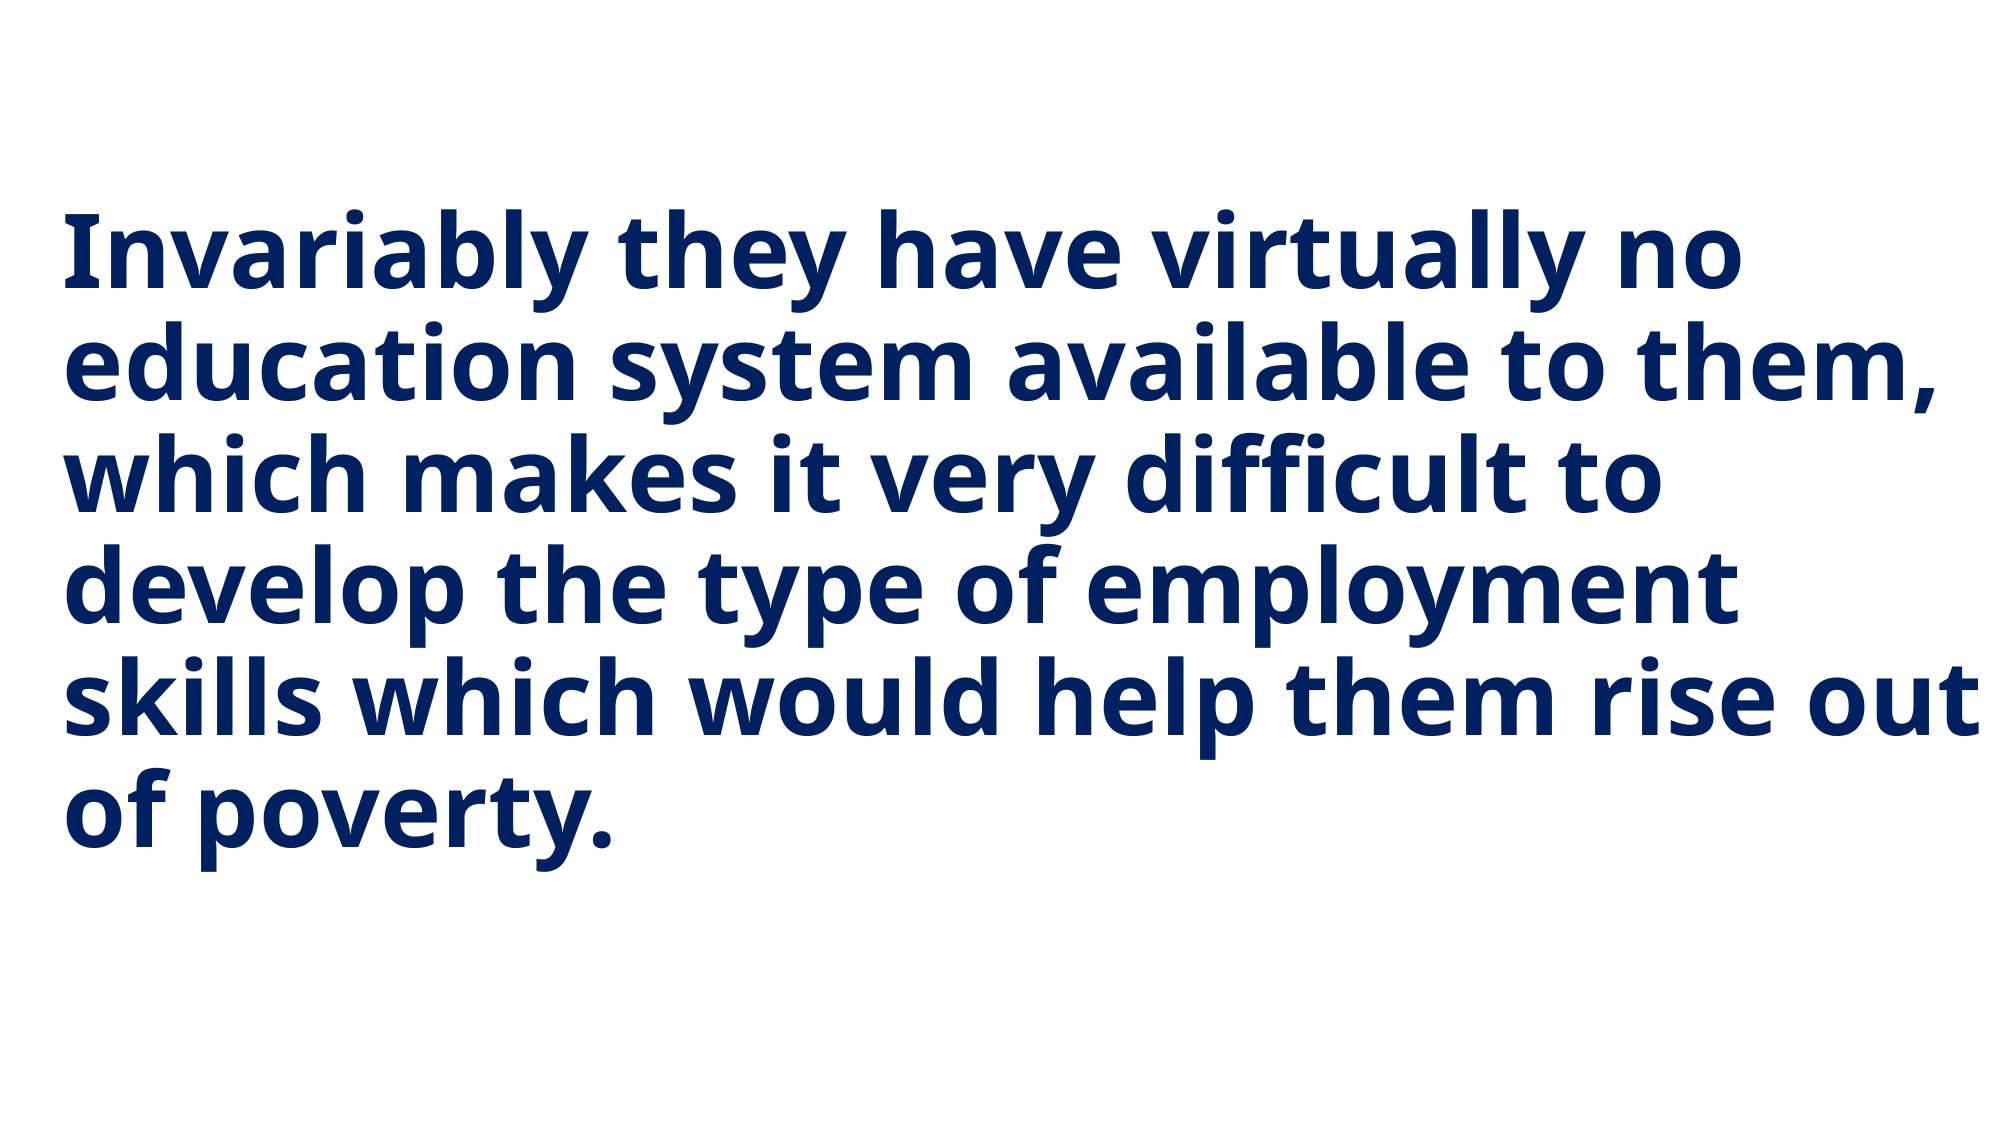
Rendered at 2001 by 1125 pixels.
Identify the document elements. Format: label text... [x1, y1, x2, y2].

title Invariably they have virtually no education system available to them, which makes it very difficult to develop the type of employment skills which would help them rise out of poverty. [48, 190, 2000, 980]
